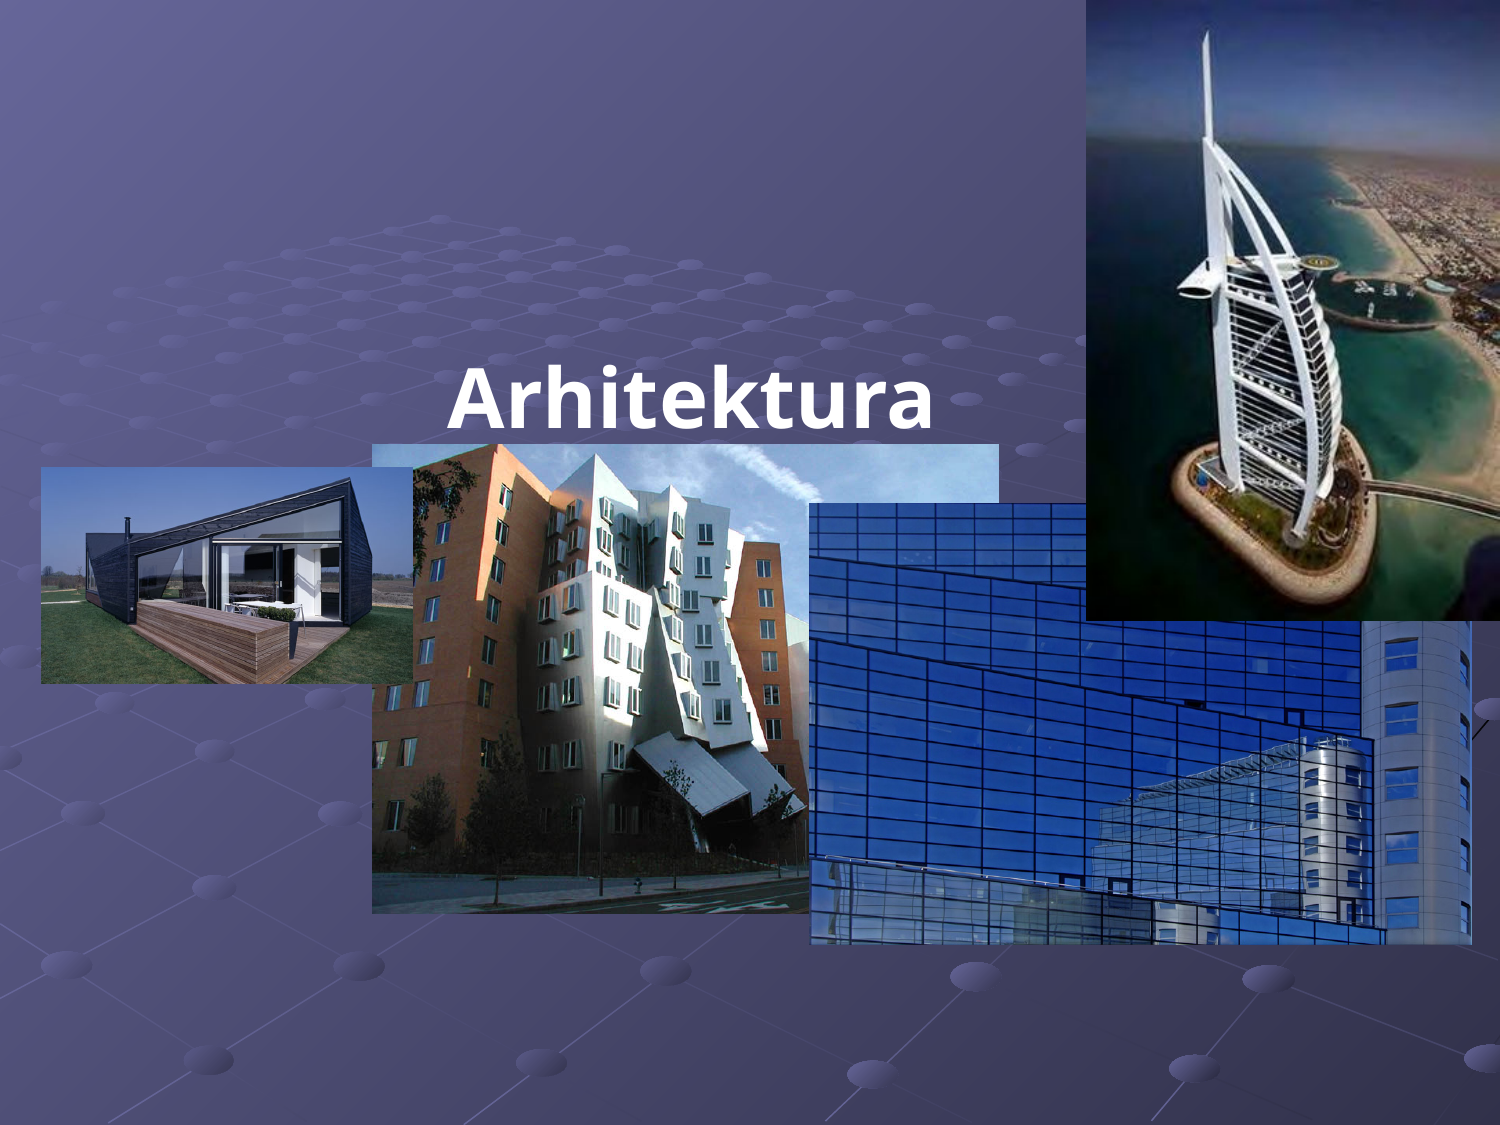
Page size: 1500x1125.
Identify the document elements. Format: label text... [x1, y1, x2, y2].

text_box Arhitektura [432, 338, 953, 444]
picture [41, 0, 1500, 945]
